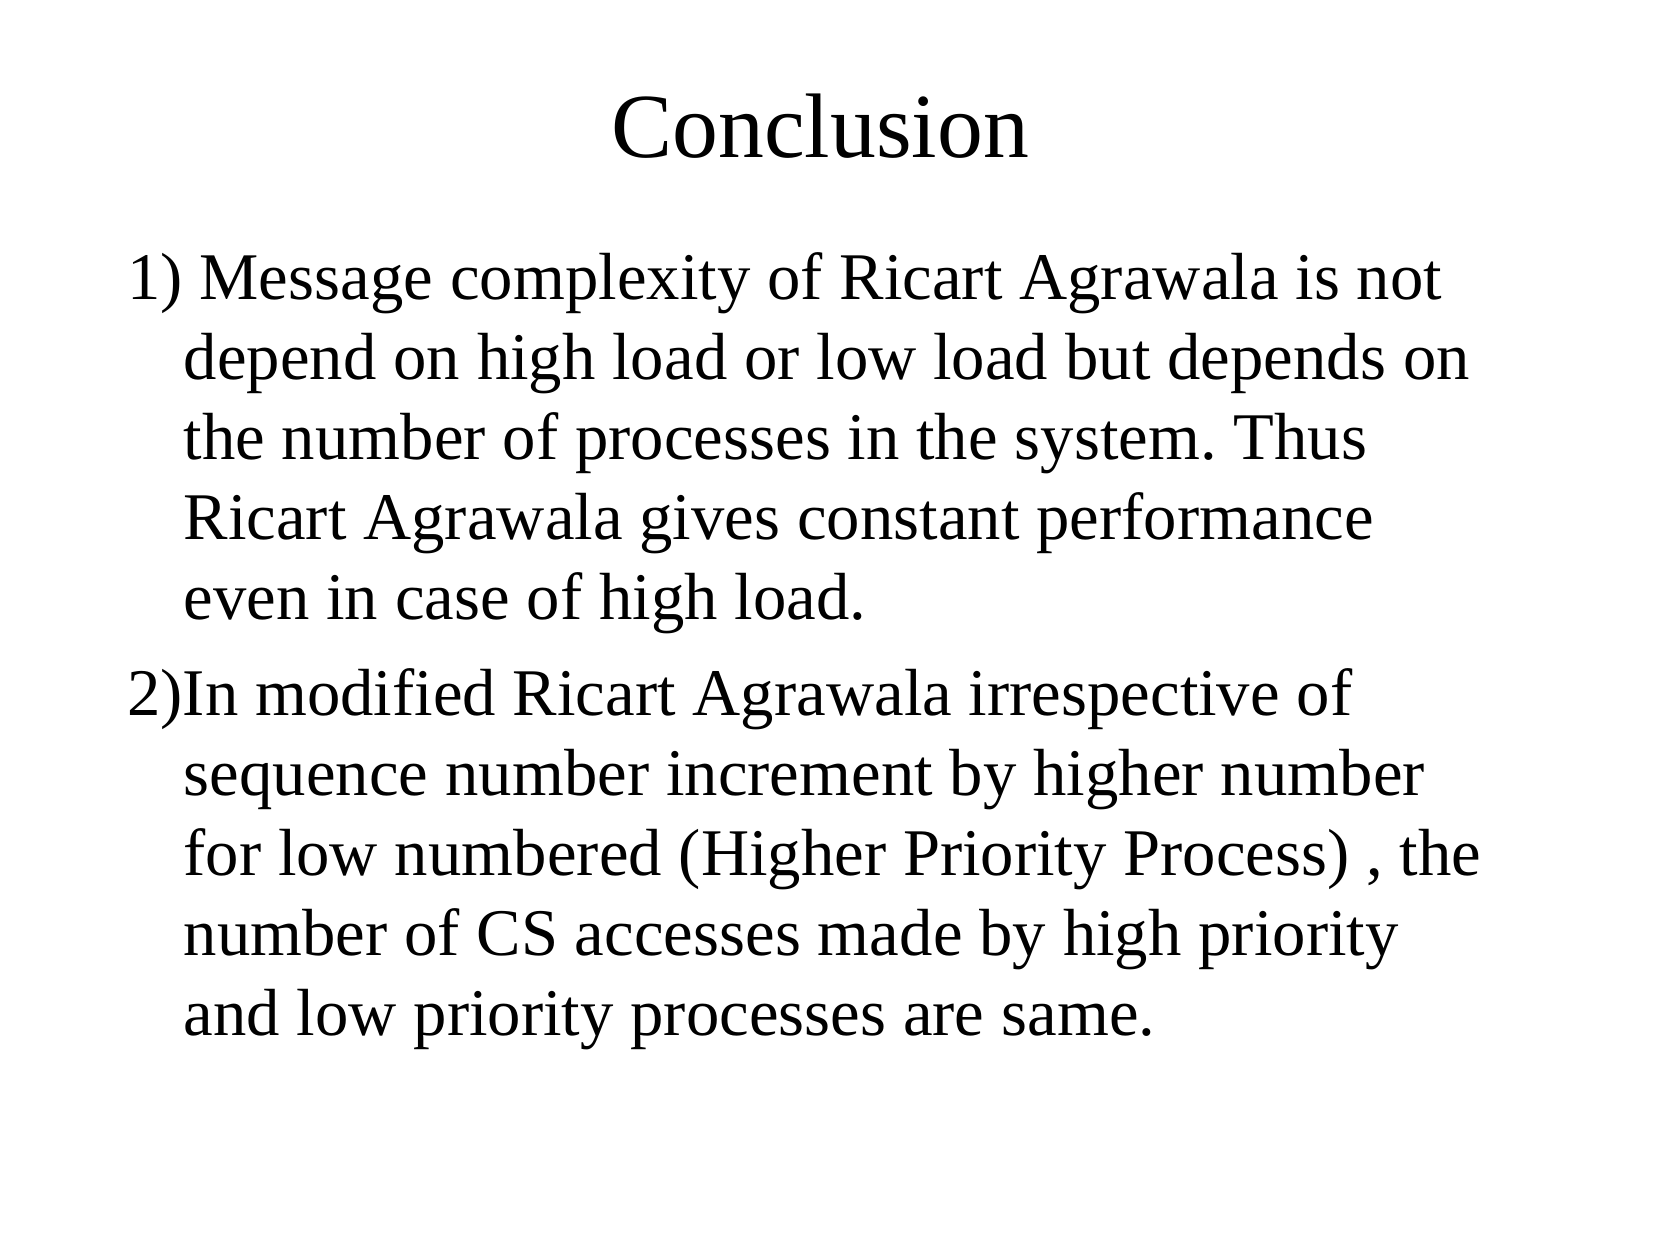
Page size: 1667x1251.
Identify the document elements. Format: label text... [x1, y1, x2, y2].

list Message complexity of Ricart Agrawala is not depend on high load or low load but depends on the number of processes in the system. Thus Ricart Agrawala gives constant performance even in case of high load. In modified Ricart Agrawala irrespective of sequence number increment by higher number for low numbered (Higher Priority Process) , the number of CS accesses made by high priority and low priority processes are same. [112, 225, 1529, 1057]
title Conclusion [112, 16, 1529, 225]
